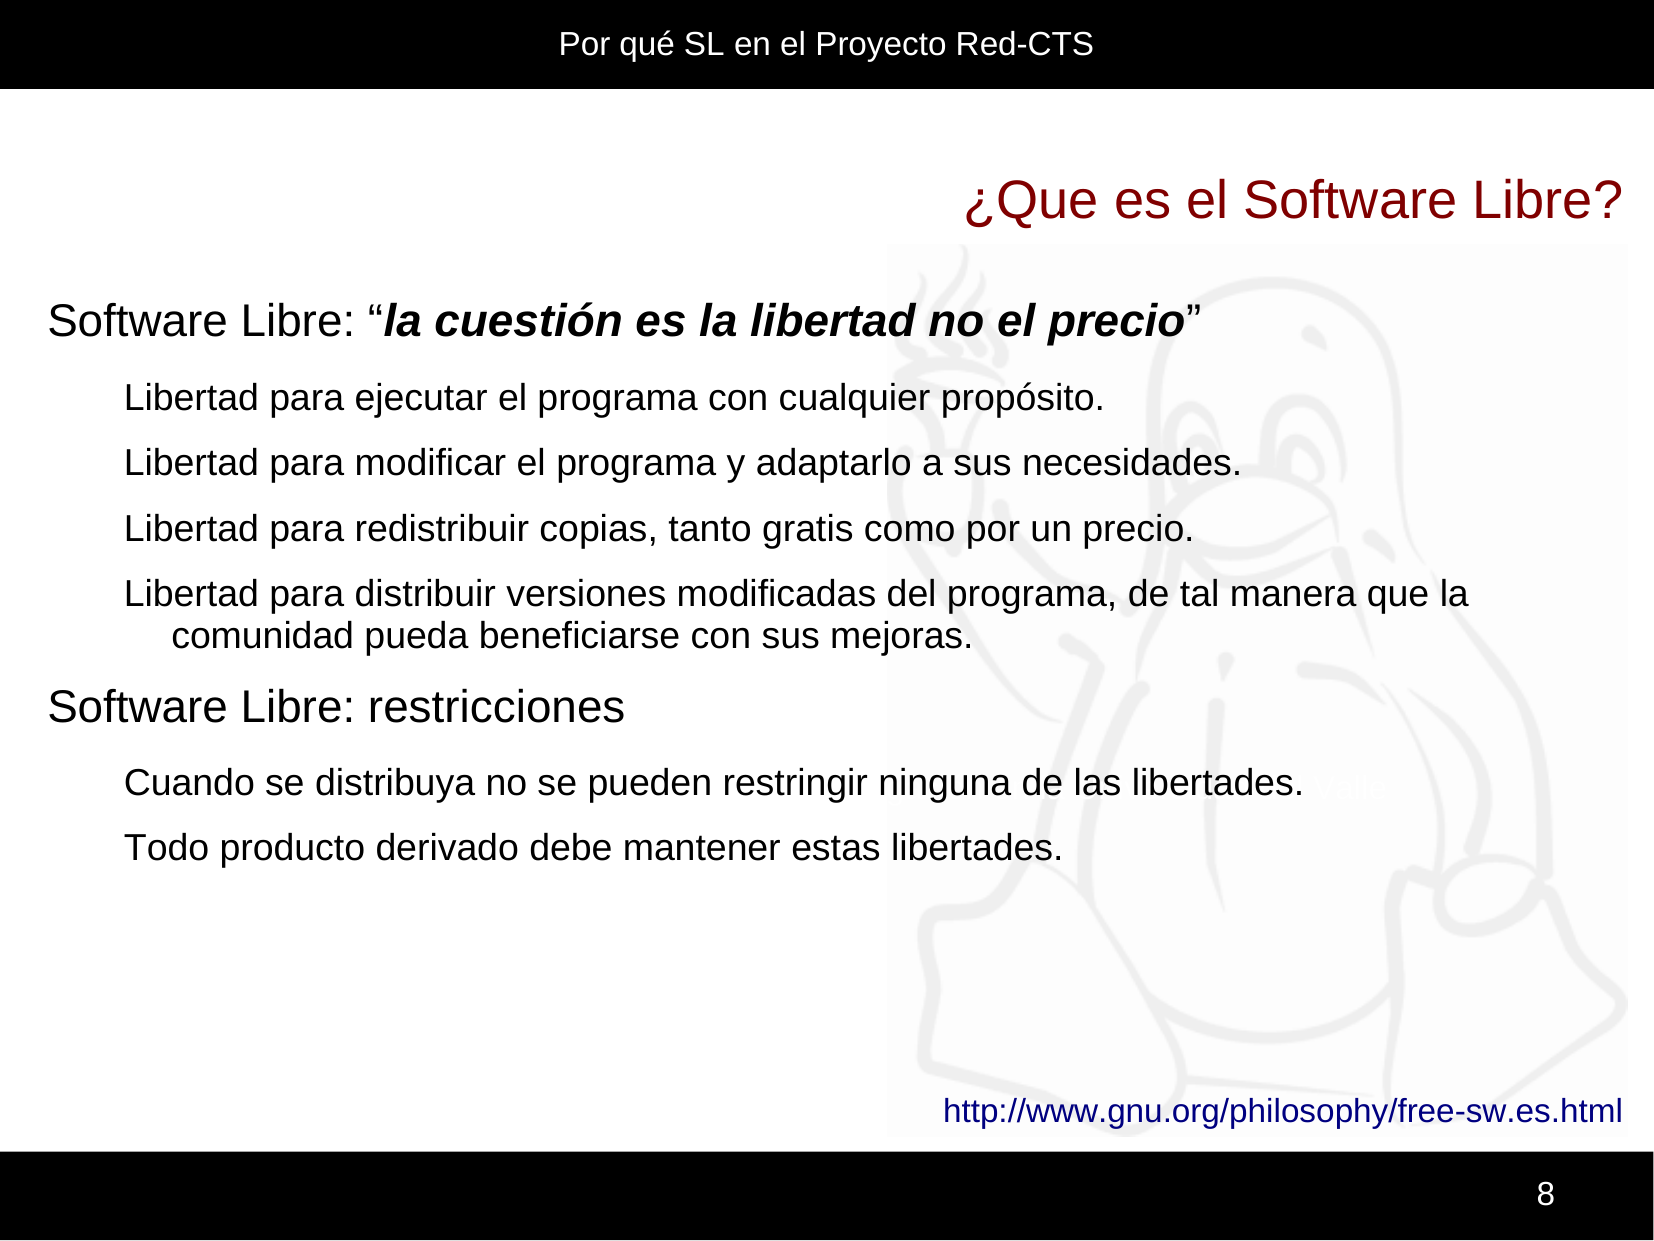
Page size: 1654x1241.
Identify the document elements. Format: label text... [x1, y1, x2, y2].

list Software Libre: “la cuestión es la libertad no el precio” Libertad para ejecutar el programa con cualquier propósito. Libertad para modificar el programa y adaptarlo a sus necesidades. Libertad para redistribuir copias, tanto gratis como por un precio. Libertad para distribuir versiones modificadas del programa, de tal manera que la comunidad pueda beneficiarse con sus mejoras. Software Libre: restricciones Cuando se distribuya no se pueden restringir ninguna de las libertades. Todo producto derivado debe mantener estas libertades. http://www.gnu.org/philosophy/free-sw.es.html [29, 295, 1625, 1132]
text_box Por qué SL en el Proyecto Red-CTS [0, 0, 1654, 89]
title ¿Que es el Software Libre? [147, 147, 1625, 252]
picture [887, 244, 1628, 1137]
